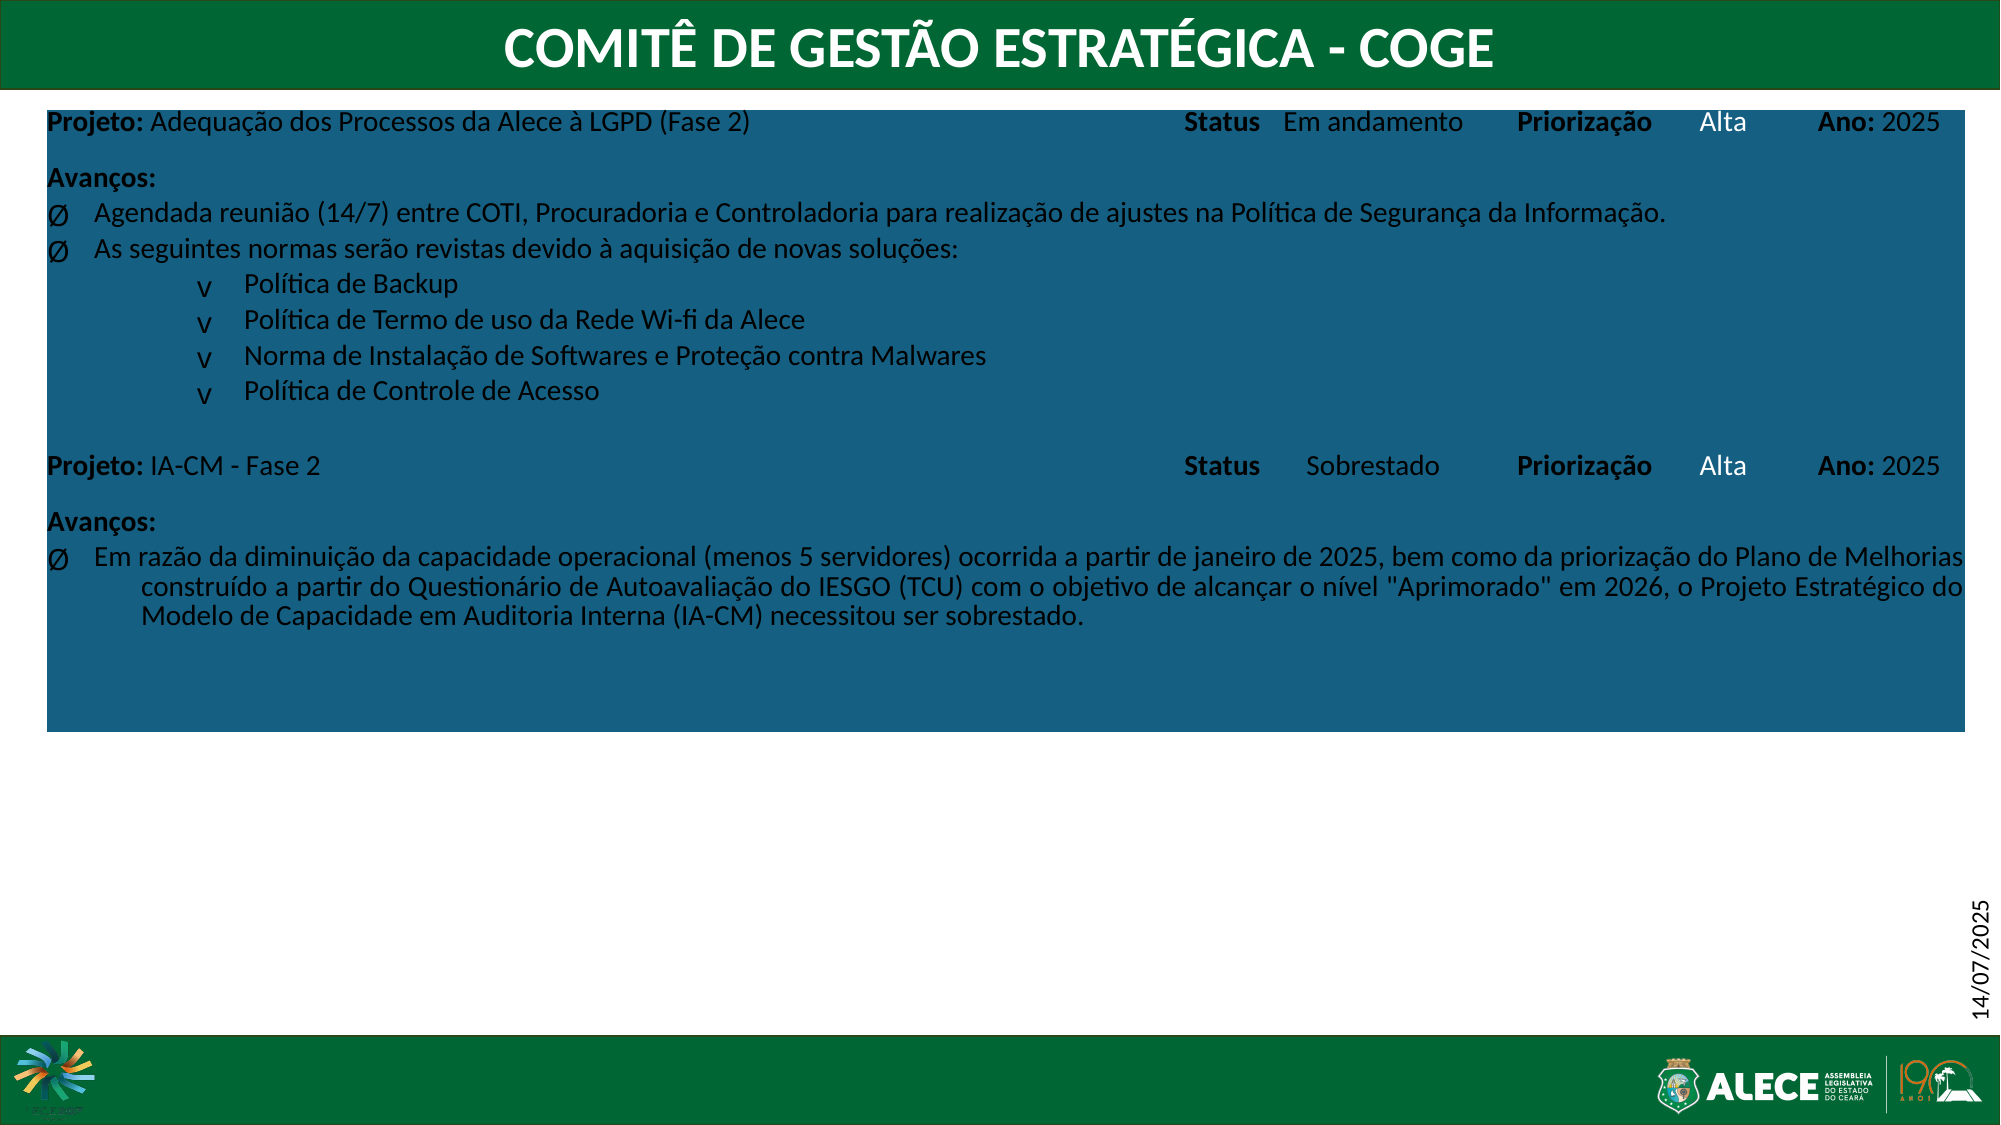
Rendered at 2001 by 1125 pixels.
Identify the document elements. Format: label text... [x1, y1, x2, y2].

table_cell Status [1127, 454, 1261, 509]
table_cell Sobrestado [1261, 454, 1486, 509]
text_box [0, 1036, 1625, 1125]
table_header Priorização [1486, 110, 1653, 165]
text_box 14/07/2025 [1956, 883, 2000, 1037]
table_header Ano: 2025 [1794, 110, 1965, 165]
table_cell Alta [1653, 454, 1794, 509]
text_box COMITÊ DE GESTÃO ESTRATÉGICA - COGE [0, 0, 2000, 89]
table_header Em andamento [1261, 110, 1486, 165]
table_cell Avanços: Em razão da diminuição da capacidade operacional (menos 5 servidores) ocorrida a partir de janeiro de 2025, bem como da priorização do Plano de Melhorias construído a partir do Questionário de Autoavaliação do IESGO (TCU) com o objetivo de alcançar o nível "Aprimorado" em 2026, o Projeto Estratégico do Modelo de Capacidade em Auditoria Interna (IA-CM) necessitou ser sobrestado. [47, 509, 1965, 732]
table_header Alta [1653, 110, 1794, 165]
table_cell Avanços: Agendada reunião (14/7) entre COTI, Procuradoria e Controladoria para realização de ajustes na Política de Segurança da Informação. As seguintes normas serão revistas devido à aquisição de novas soluções: Política de Backup ⁠Política de Termo de uso da Rede Wi-fi da Alece ⁠Norma de Instalação de Softwares e Proteção contra Malwares Política de Controle de Acesso [47, 165, 1965, 454]
table_cell Ano: 2025 [1794, 454, 1965, 509]
table_header Status [1127, 110, 1261, 165]
table_cell Projeto: IA-CM - Fase 2 [47, 454, 1127, 509]
table_cell Priorização [1486, 454, 1653, 509]
table_header Projeto: Adequação dos Processos da Alece à LGPD (Fase 2) [47, 110, 1127, 165]
picture [1625, 982, 2000, 1125]
